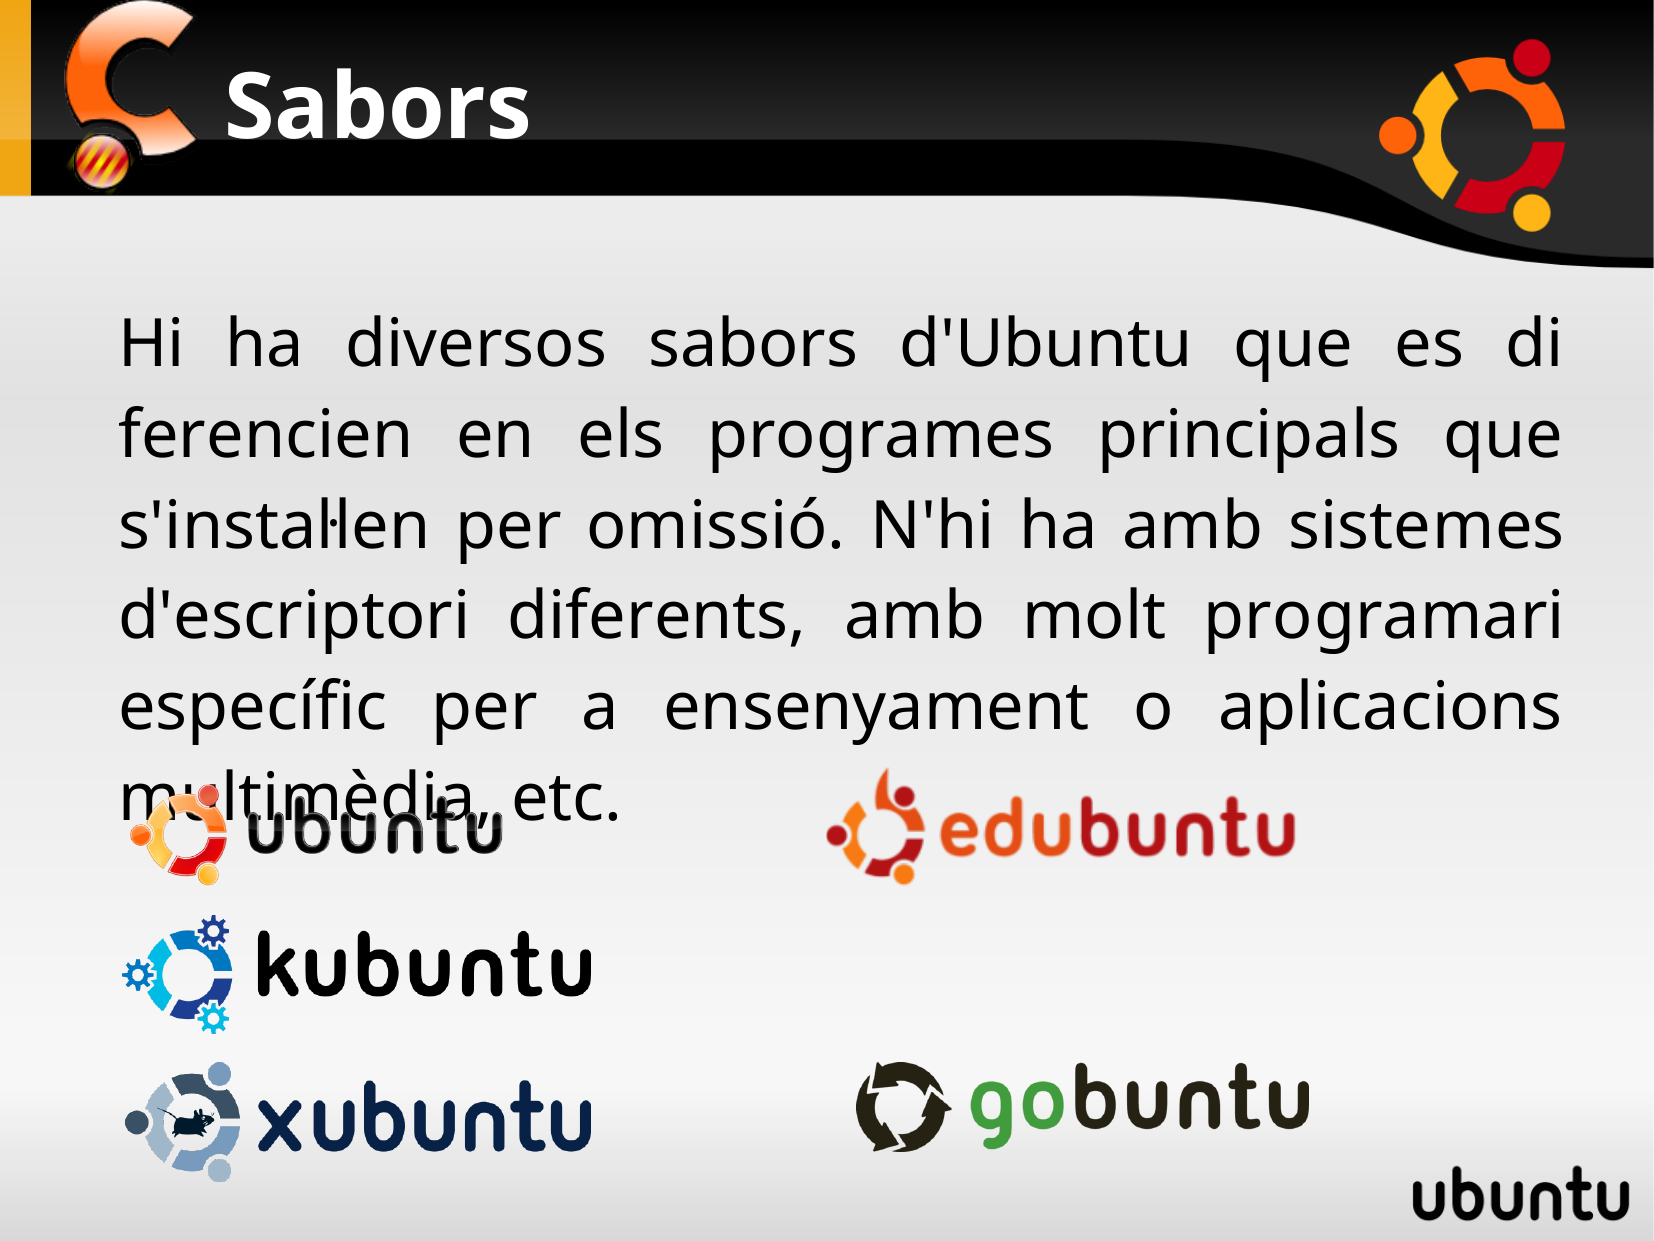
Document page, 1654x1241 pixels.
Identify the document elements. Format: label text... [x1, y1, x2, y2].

picture [0, 0, 1654, 1241]
text_box Hi ha diversos sabors d'Ubuntu que es di­ferencien en els programes principals que s'instal·len per omissió. N'hi ha amb siste­mes d'escriptori diferents, amb molt pro­gramari específic per a ensenyament o aplicacions multimèdia, etc. [118, 295, 1565, 762]
title Sabors [76, 0, 1565, 208]
